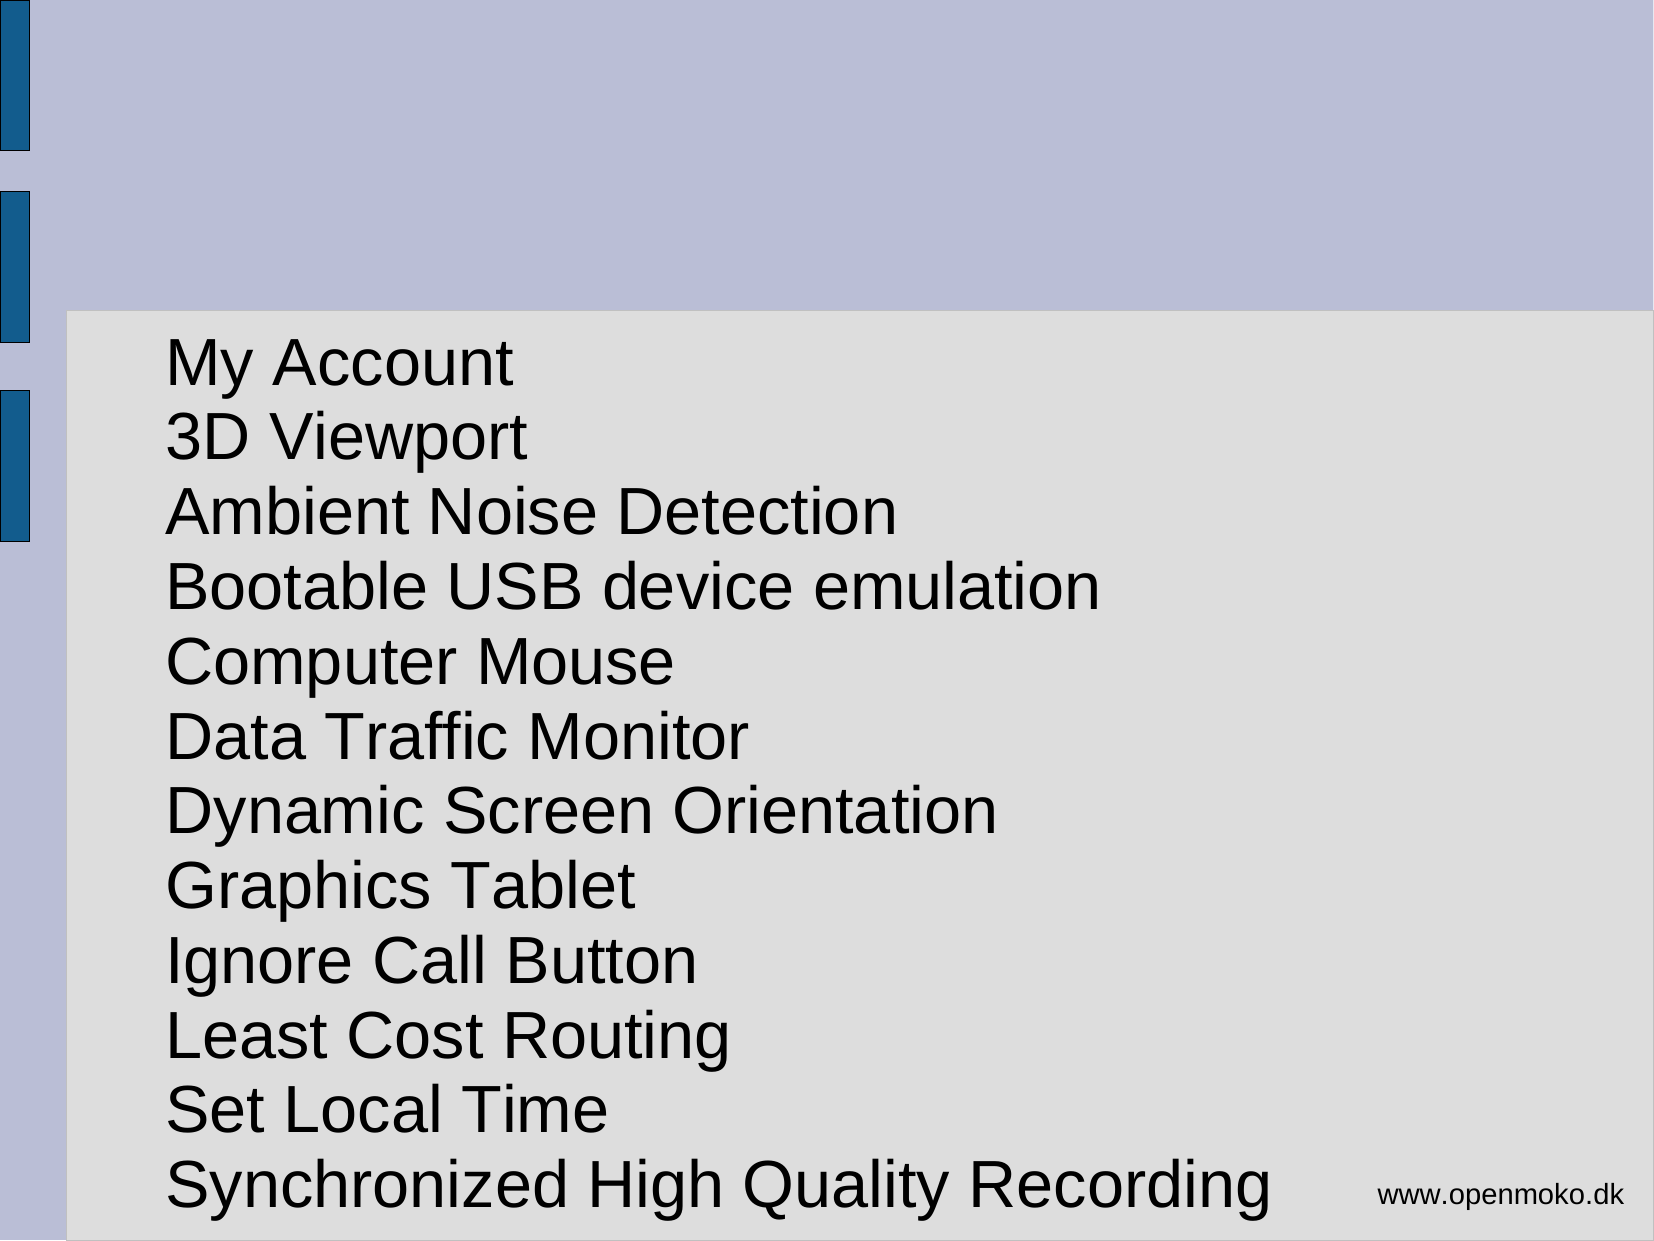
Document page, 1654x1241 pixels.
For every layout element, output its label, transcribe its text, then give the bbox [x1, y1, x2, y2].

list My Account 3D Viewport Ambient Noise Detection Bootable USB device emulation Computer Mouse Data Traffic Monitor Dynamic Screen Orientation Graphics Tablet Ignore Call Button Least Cost Routing Set Local Time Synchronized High Quality Recording [147, 324, 1560, 1241]
